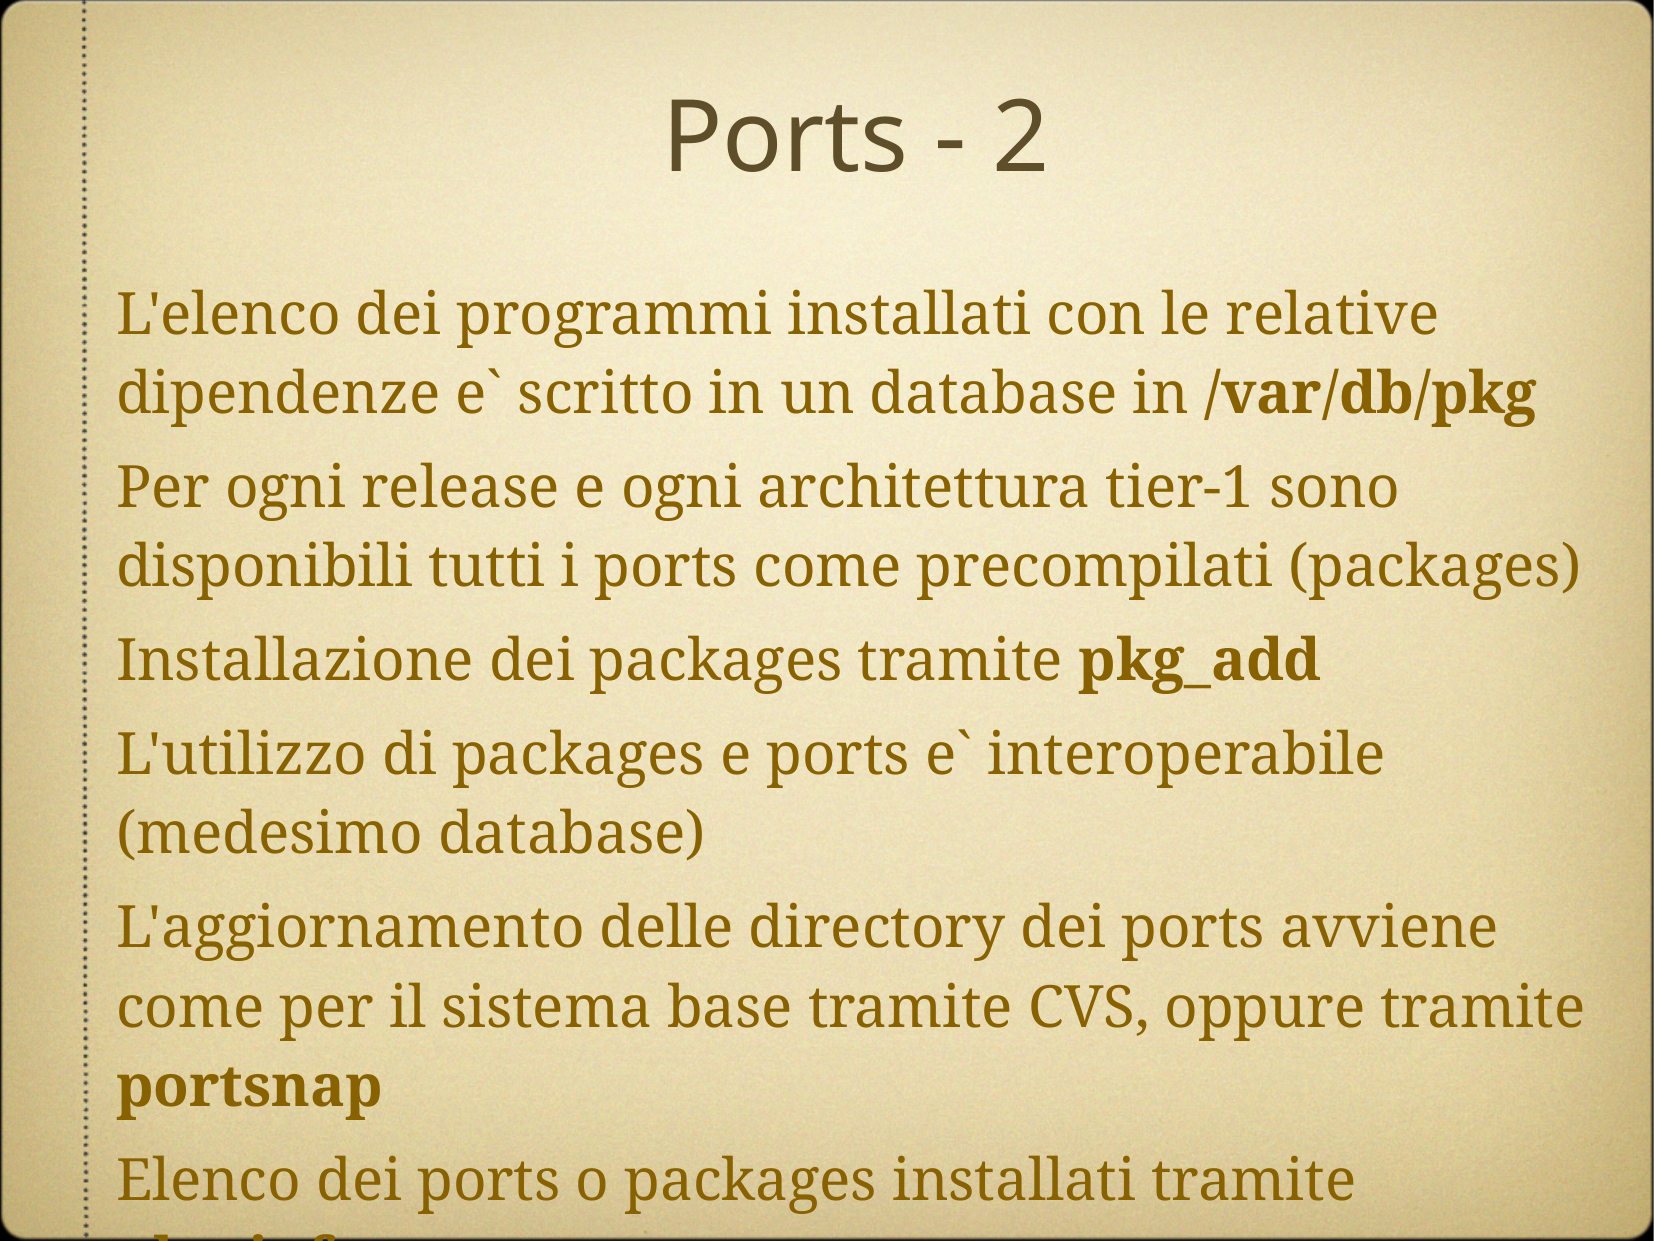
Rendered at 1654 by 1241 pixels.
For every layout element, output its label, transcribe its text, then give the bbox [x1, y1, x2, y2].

picture [0, 0, 1654, 1241]
list L'elenco dei programmi installati con le relative dipendenze e` scritto in un database in /var/db/pkg Per ogni release e ogni architettura tier-1 sono disponibili tutti i ports come precompilati (packages) Installazione dei packages tramite pkg_add L'utilizzo di packages e ports e` interoperabile (medesimo database) L'aggiornamento delle directory dei ports avviene come per il sistema base tramite CVS, oppure tramite portsnap Elenco dei ports o packages installati tramite pkg_info [116, 271, 1607, 1202]
title Ports - 2 [118, 0, 1595, 265]
